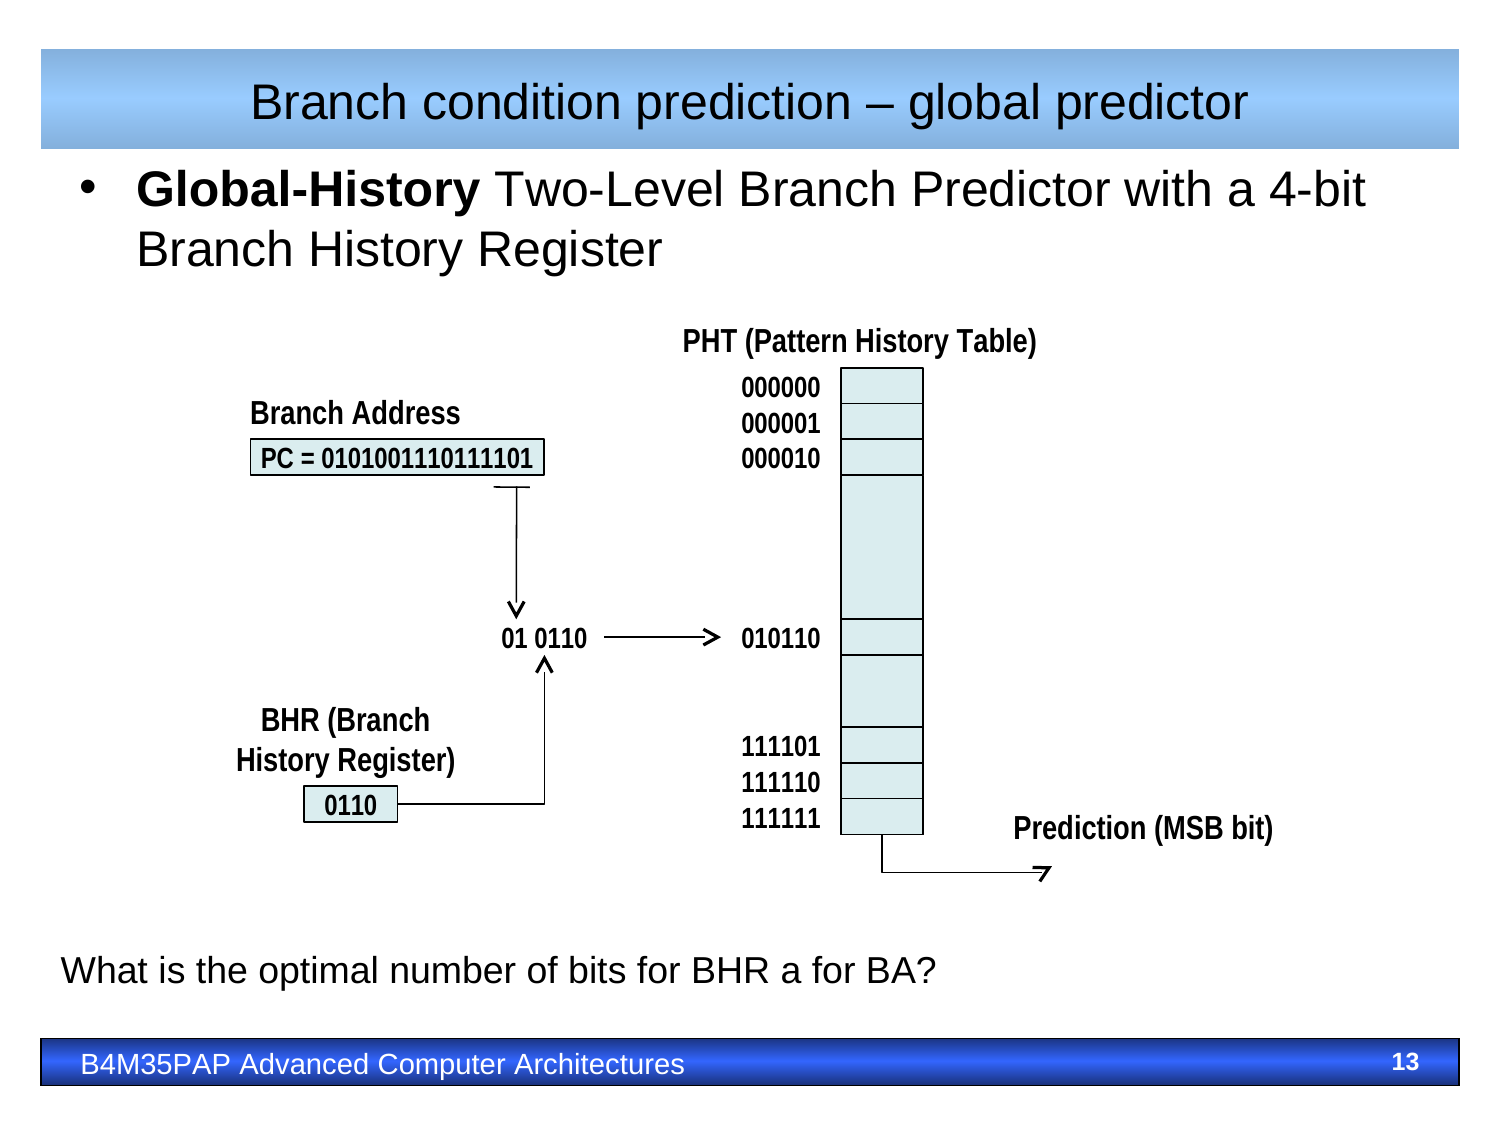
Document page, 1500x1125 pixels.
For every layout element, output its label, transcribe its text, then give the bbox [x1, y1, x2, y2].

text_box What is the optimal number of bits for BHR a for BA? [45, 938, 974, 1000]
text_box PHT (Pattern History Table) [667, 311, 1053, 368]
text_box 01 0110 [484, 619, 605, 655]
text_box 000000 [721, 367, 841, 403]
text_box 000010 [721, 439, 841, 476]
text_box Branch Address [217, 383, 495, 440]
list Global-History Two-Level Branch Predictor with a 4-bit Branch History Register [64, 148, 1436, 1000]
text_box 0110 [304, 786, 398, 823]
text_box 111101 [721, 726, 841, 763]
text_box 111111 [721, 799, 841, 835]
text_box 010110 [721, 619, 841, 655]
text_box BHR (Branch History Register) [207, 690, 485, 786]
title Branch condition prediction – global predictor [41, 49, 1459, 149]
text_box PC = 0101001110111101 [250, 439, 545, 476]
text_box [840, 368, 924, 835]
text_box 000001 [721, 403, 841, 439]
text_box 111110 [721, 763, 841, 799]
text_box Prediction (MSB bit) [998, 798, 1289, 855]
